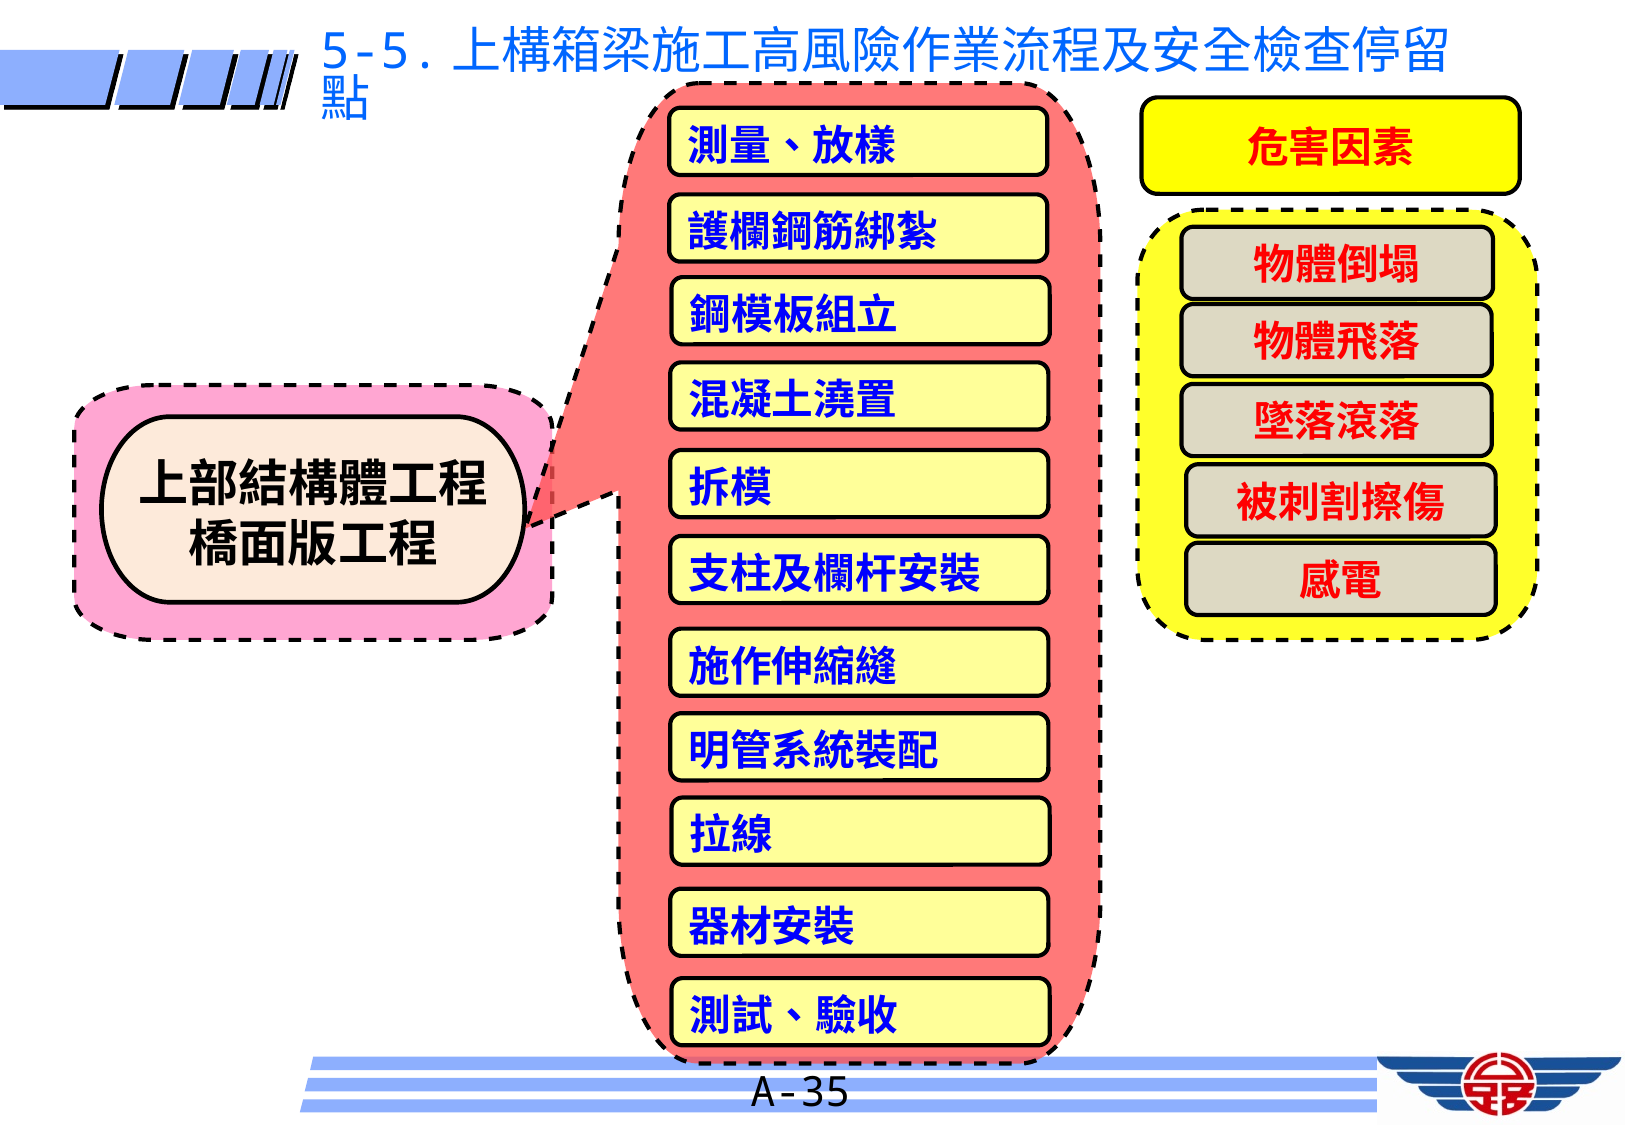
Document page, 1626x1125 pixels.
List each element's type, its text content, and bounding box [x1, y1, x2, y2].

text_box 鋼模板組立 [671, 277, 1050, 345]
text_box 物體倒塌 [1181, 226, 1494, 299]
text_box 護欄鋼筋綁紮 [669, 194, 1048, 262]
text_box [1137, 209, 1538, 640]
text_box 感電 [1186, 542, 1496, 616]
text_box 被刺割擦傷 [1186, 464, 1496, 537]
text_box 上部結構體工程 橋面版工程 [101, 416, 525, 603]
text_box 明管系統裝配 [670, 713, 1049, 781]
text_box 危害因素 [1296, 134, 1321, 138]
text_box 拉線 [671, 797, 1050, 865]
text_box 測量、放樣 [669, 134, 1048, 175]
text_box 5-5.上構箱梁施工高風險作業流程及安全檢查停留點 [305, 23, 1511, 134]
text_box 墜落滾落 [1181, 383, 1492, 457]
text_box 混凝土澆置 [670, 362, 1049, 430]
text_box 危害因素 [1141, 99, 1520, 194]
text_box 器材安裝 [670, 888, 1049, 956]
text_box [74, 134, 1101, 1064]
text_box 危害因素 [1338, 134, 1364, 160]
text_box 施作伸縮縫 [670, 628, 1049, 696]
text_box 物體飛落 [1181, 304, 1492, 377]
text_box 測試、驗收 [671, 978, 1050, 1046]
text_box 測量、放樣 [830, 144, 839, 159]
text_box 拆模 [670, 450, 1049, 518]
text_box 支柱及欄杆安裝 [670, 535, 1049, 604]
